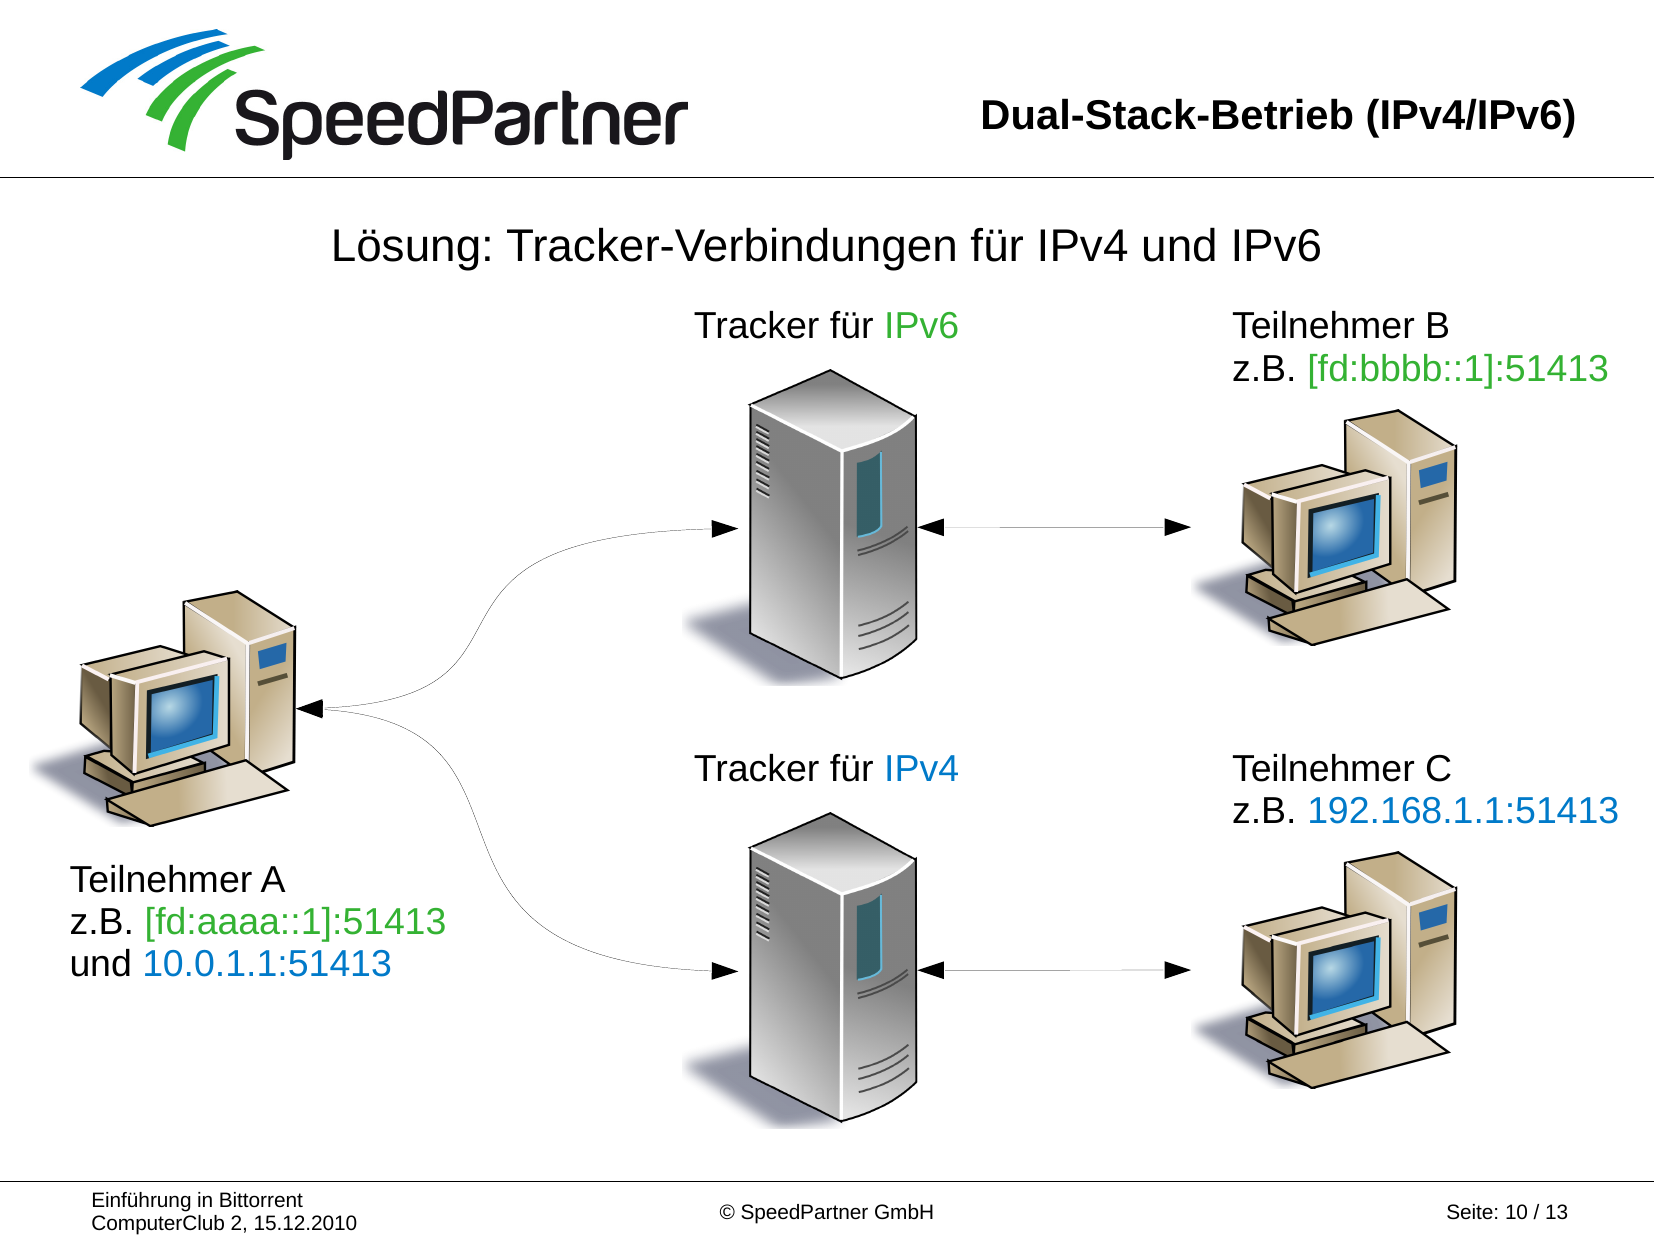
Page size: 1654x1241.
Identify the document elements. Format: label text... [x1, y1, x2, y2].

picture [682, 812, 918, 1129]
picture [682, 369, 918, 686]
text_box Teilnehmer A z.B. [fd:aaaa::1]:51413 und 10.0.1.1:51413 [54, 851, 462, 992]
picture [1191, 851, 1458, 1089]
text_box Tracker für IPv6 [679, 297, 975, 355]
text_box Teilnehmer B z.B. [fd:bbbb::1]:51413 [1217, 297, 1624, 397]
text_box Tracker für IPv4 [679, 740, 975, 798]
title Dual-Stack-Betrieb (IPv4/IPv6) [590, 70, 1577, 160]
text_box Lösung: Tracker-Verbindungen für IPv4 und IPv6 [295, 212, 1359, 284]
picture [1191, 409, 1458, 646]
text_box Teilnehmer C z.B. 192.168.1.1:51413 [1217, 740, 1634, 840]
picture [29, 590, 297, 827]
picture [80, 29, 688, 160]
